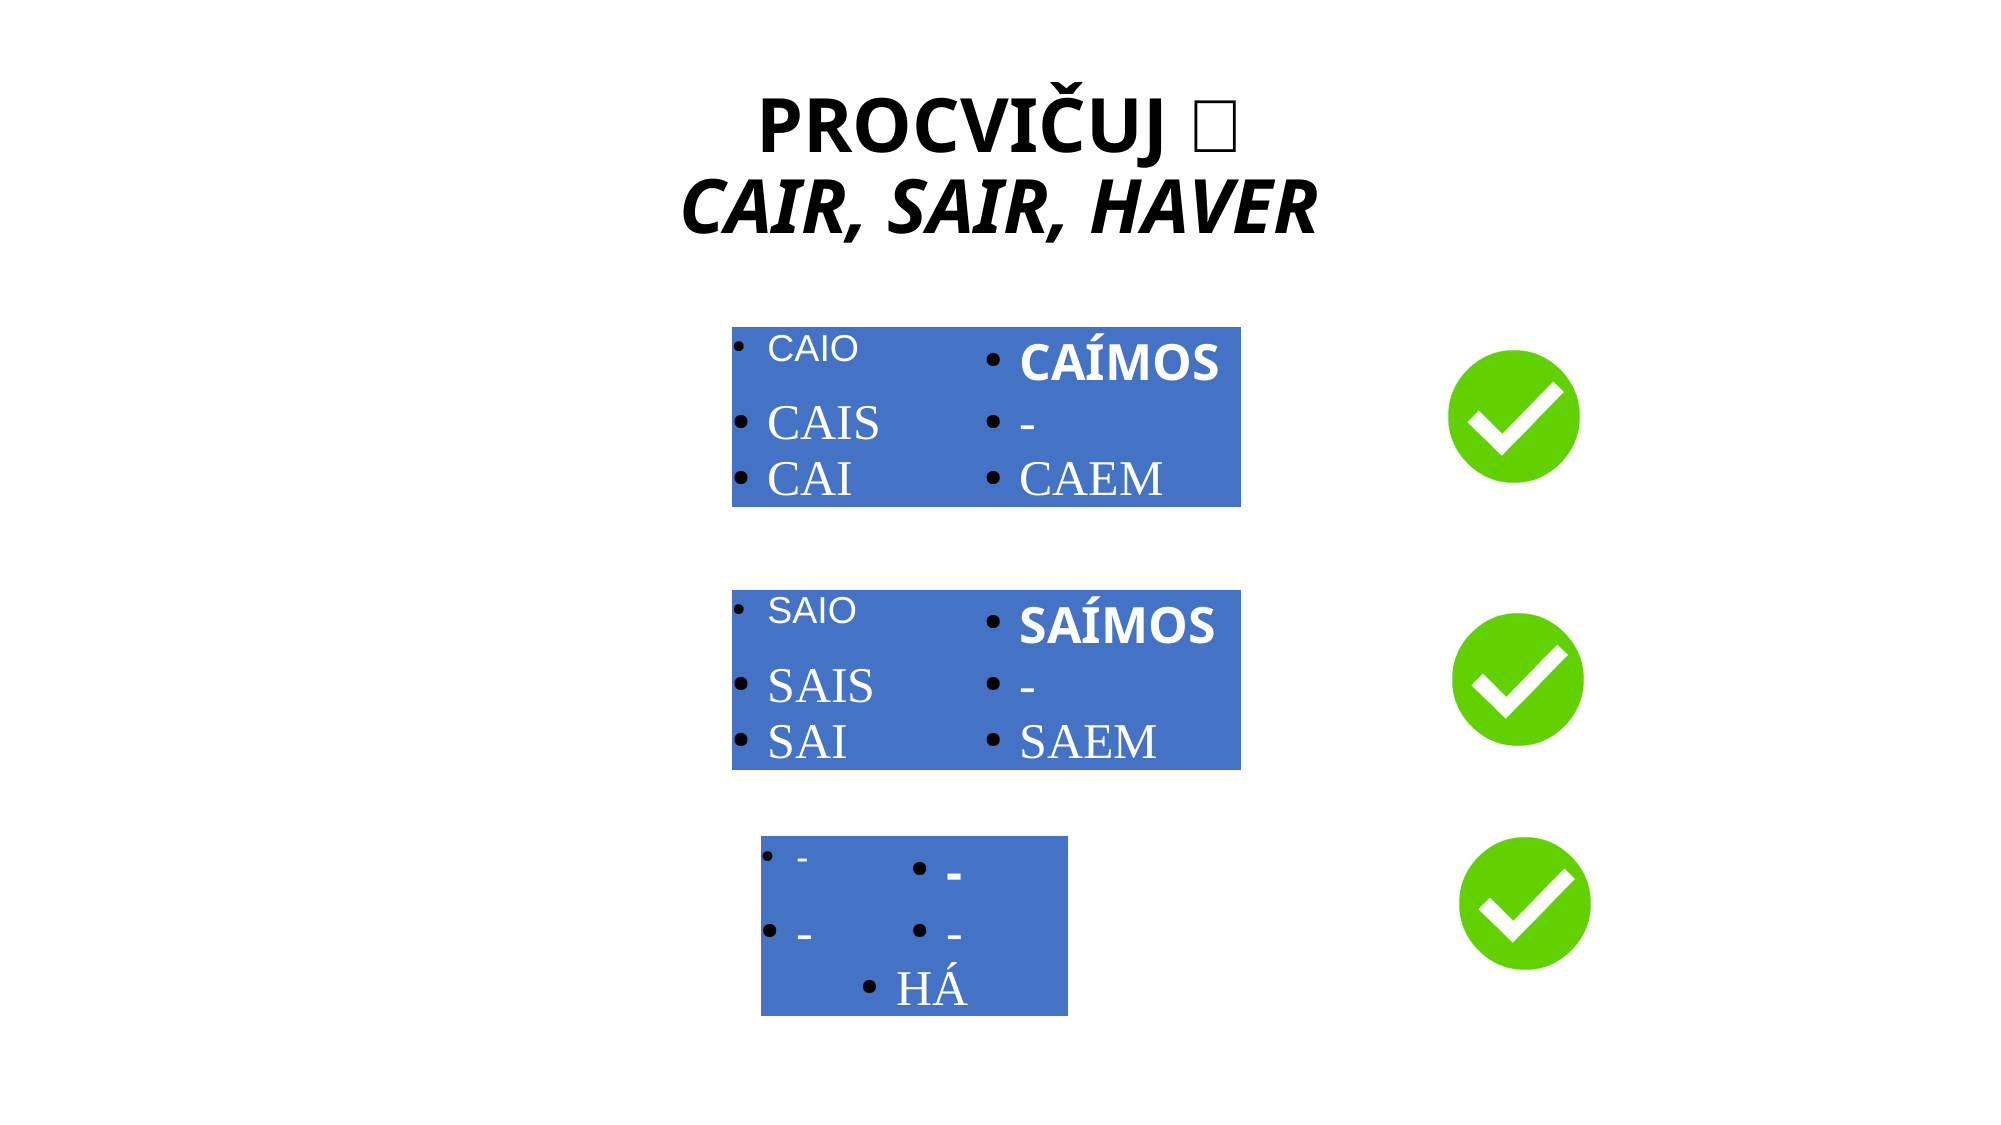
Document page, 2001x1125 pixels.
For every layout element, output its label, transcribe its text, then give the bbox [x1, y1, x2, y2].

picture [1451, 612, 1586, 747]
table_cell CAIS [732, 395, 984, 451]
table_header CAIO [732, 327, 984, 395]
table_cell HÁ [761, 961, 1068, 1016]
table_header - [911, 836, 1068, 905]
table_header SAIO [732, 590, 984, 658]
title PROCVIČUJ  CAIR, SAIR, HAVER [137, 59, 1863, 278]
table_cell - [761, 905, 911, 961]
table_header - [761, 836, 911, 905]
table_cell CAI [732, 451, 984, 507]
picture [1458, 836, 1593, 971]
table_cell - [984, 658, 1241, 714]
table_cell SAI [732, 714, 984, 770]
picture [1447, 349, 1582, 485]
table_cell - [911, 905, 1068, 961]
table_header SAÍMOS [984, 590, 1241, 658]
table_cell - [984, 395, 1241, 451]
table_header CAÍMOS [984, 327, 1241, 395]
table_cell CAEM [984, 451, 1241, 507]
table_cell SAEM [984, 714, 1241, 770]
table_cell SAIS [732, 658, 984, 714]
